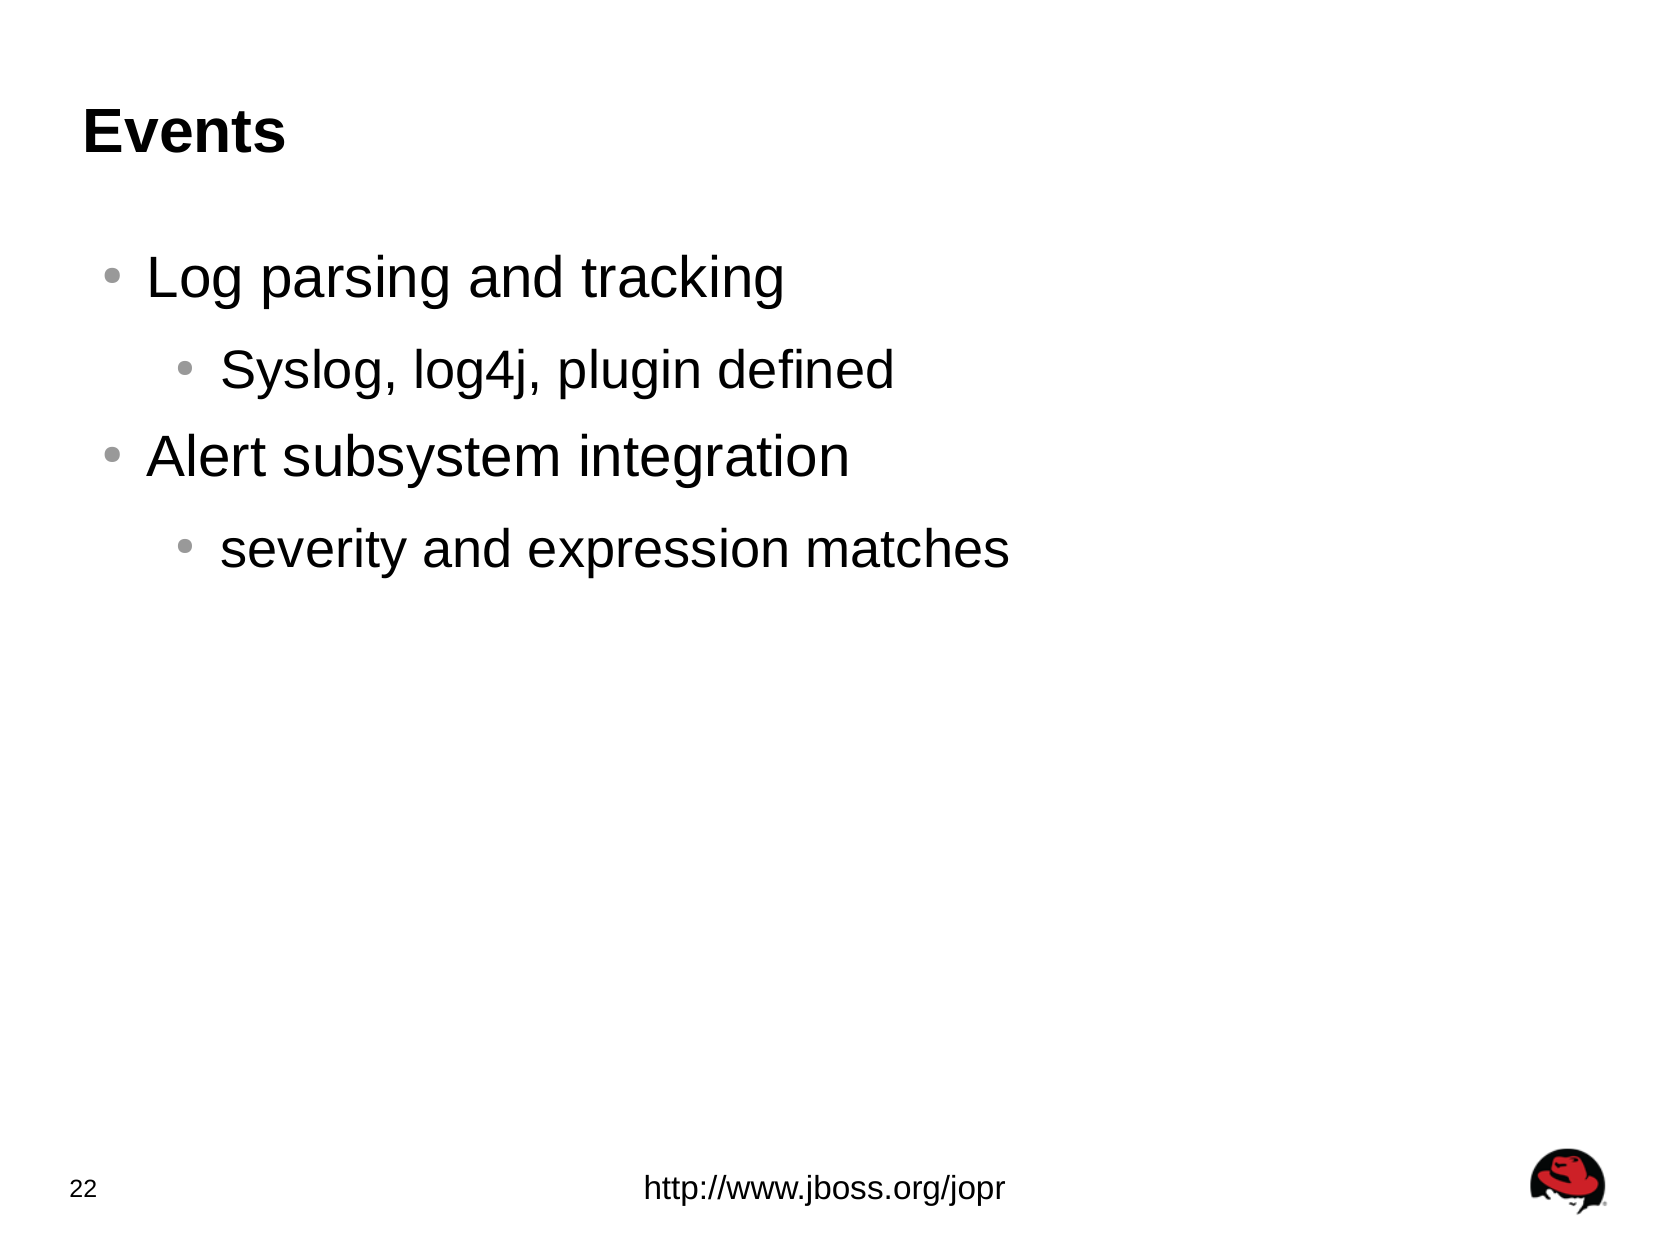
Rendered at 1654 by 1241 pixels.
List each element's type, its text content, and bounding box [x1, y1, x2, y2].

picture [1529, 1146, 1613, 1224]
list Log parsing and tracking Syslog, log4j, plugin defined Alert subsystem integration severity and expression matches [86, 244, 1576, 1024]
title Events [82, 45, 1571, 218]
